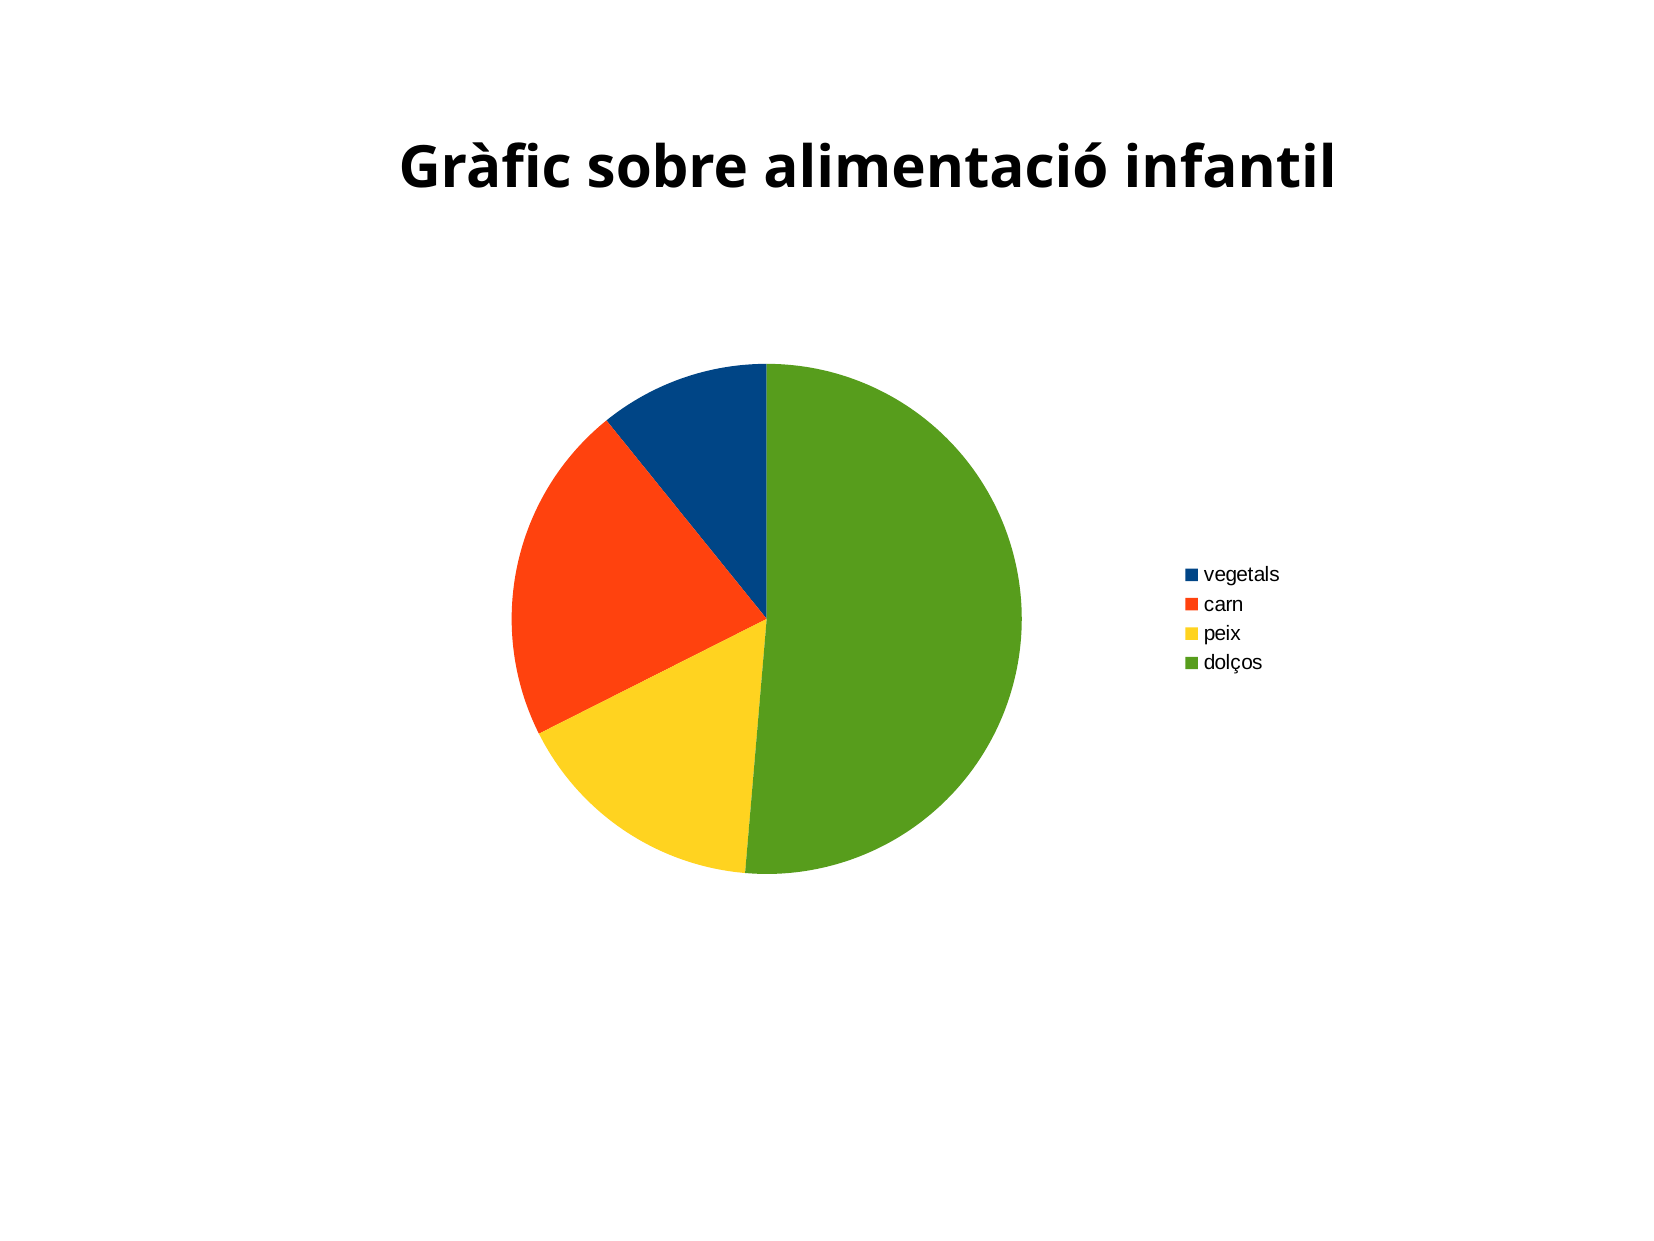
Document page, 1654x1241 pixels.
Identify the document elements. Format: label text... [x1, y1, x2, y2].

chart [354, 353, 1300, 885]
text_box Gràfic sobre alimentació infantil [383, 118, 1328, 215]
